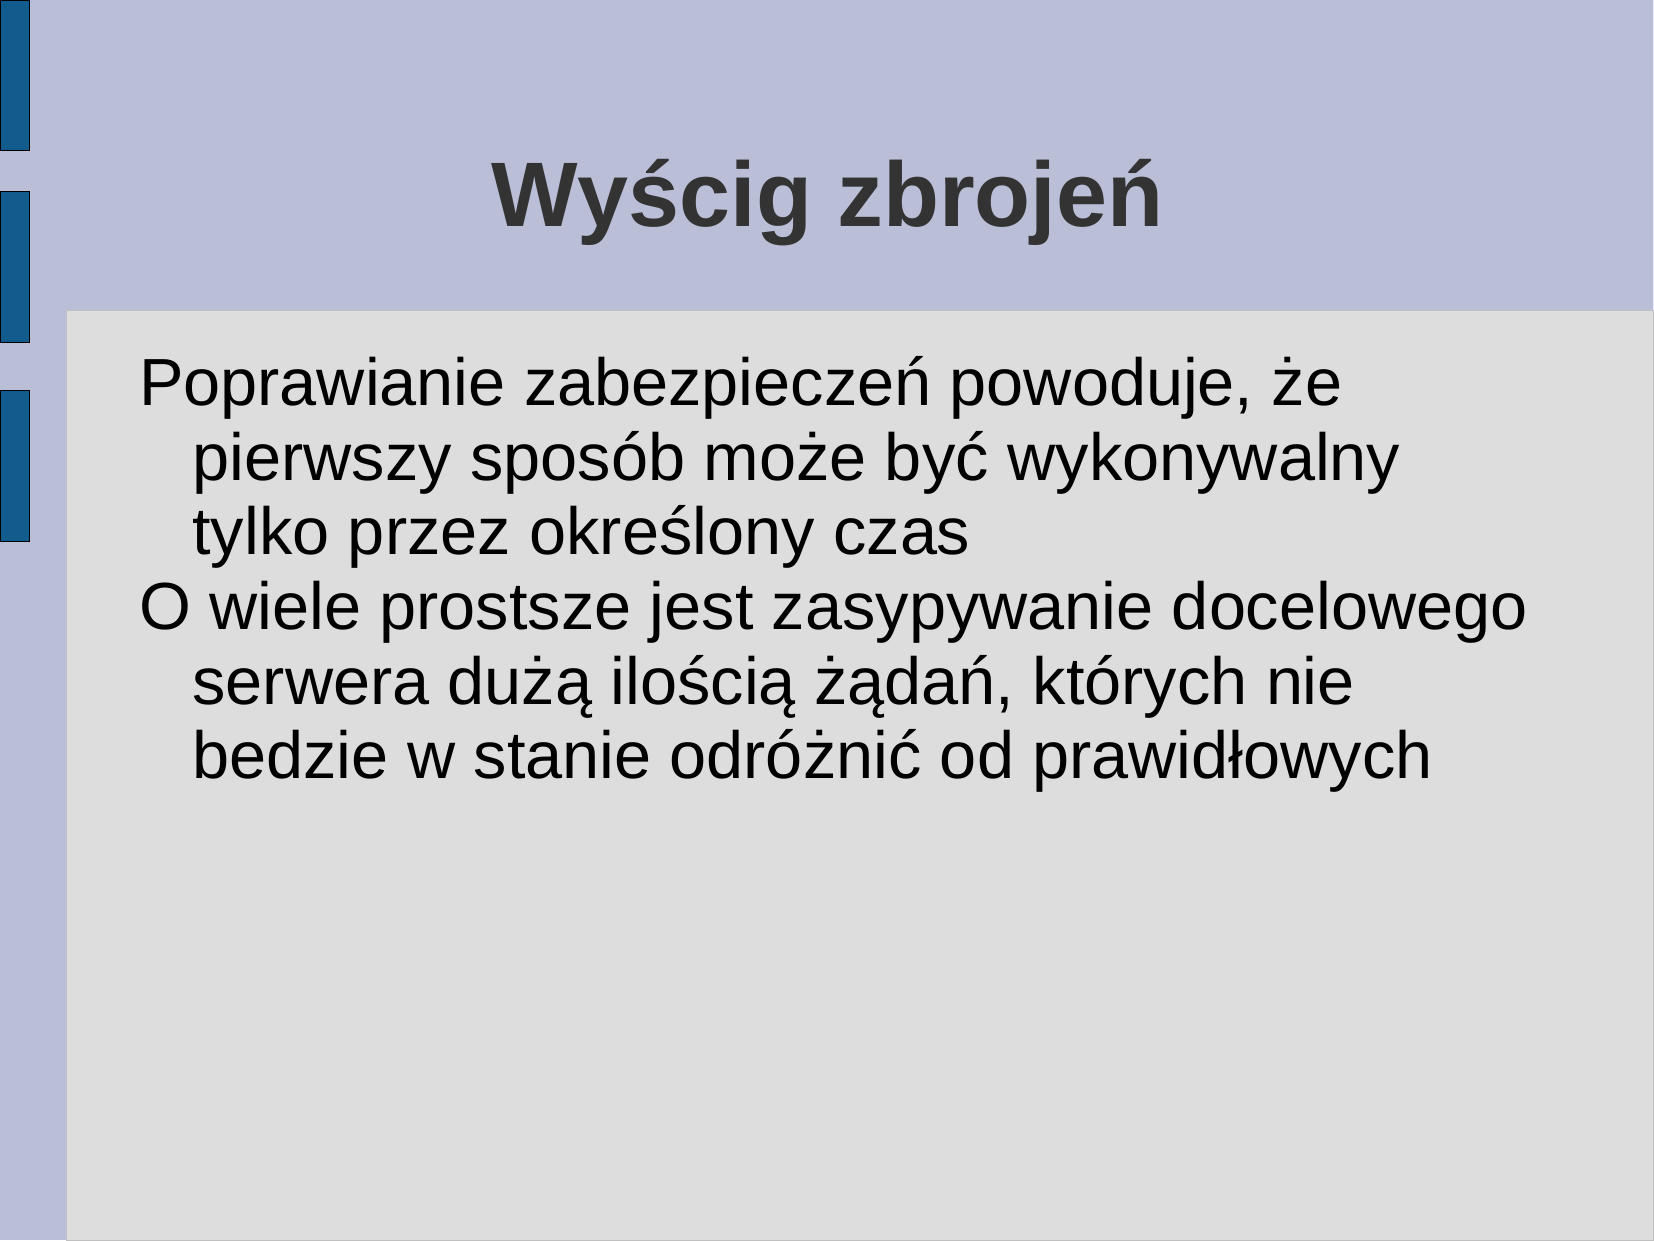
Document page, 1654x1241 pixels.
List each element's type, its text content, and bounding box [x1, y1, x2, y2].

title Wyścig zbrojeń [121, 91, 1534, 299]
list Poprawianie zabezpieczeń powoduje, że pierwszy sposób może być wykonywalny tylko przez określony czas O wiele prostsze jest zasypywanie docelowego serwera dużą ilością żądań, których nie bedzie w stanie odróżnić od prawidłowych [121, 344, 1534, 1127]
